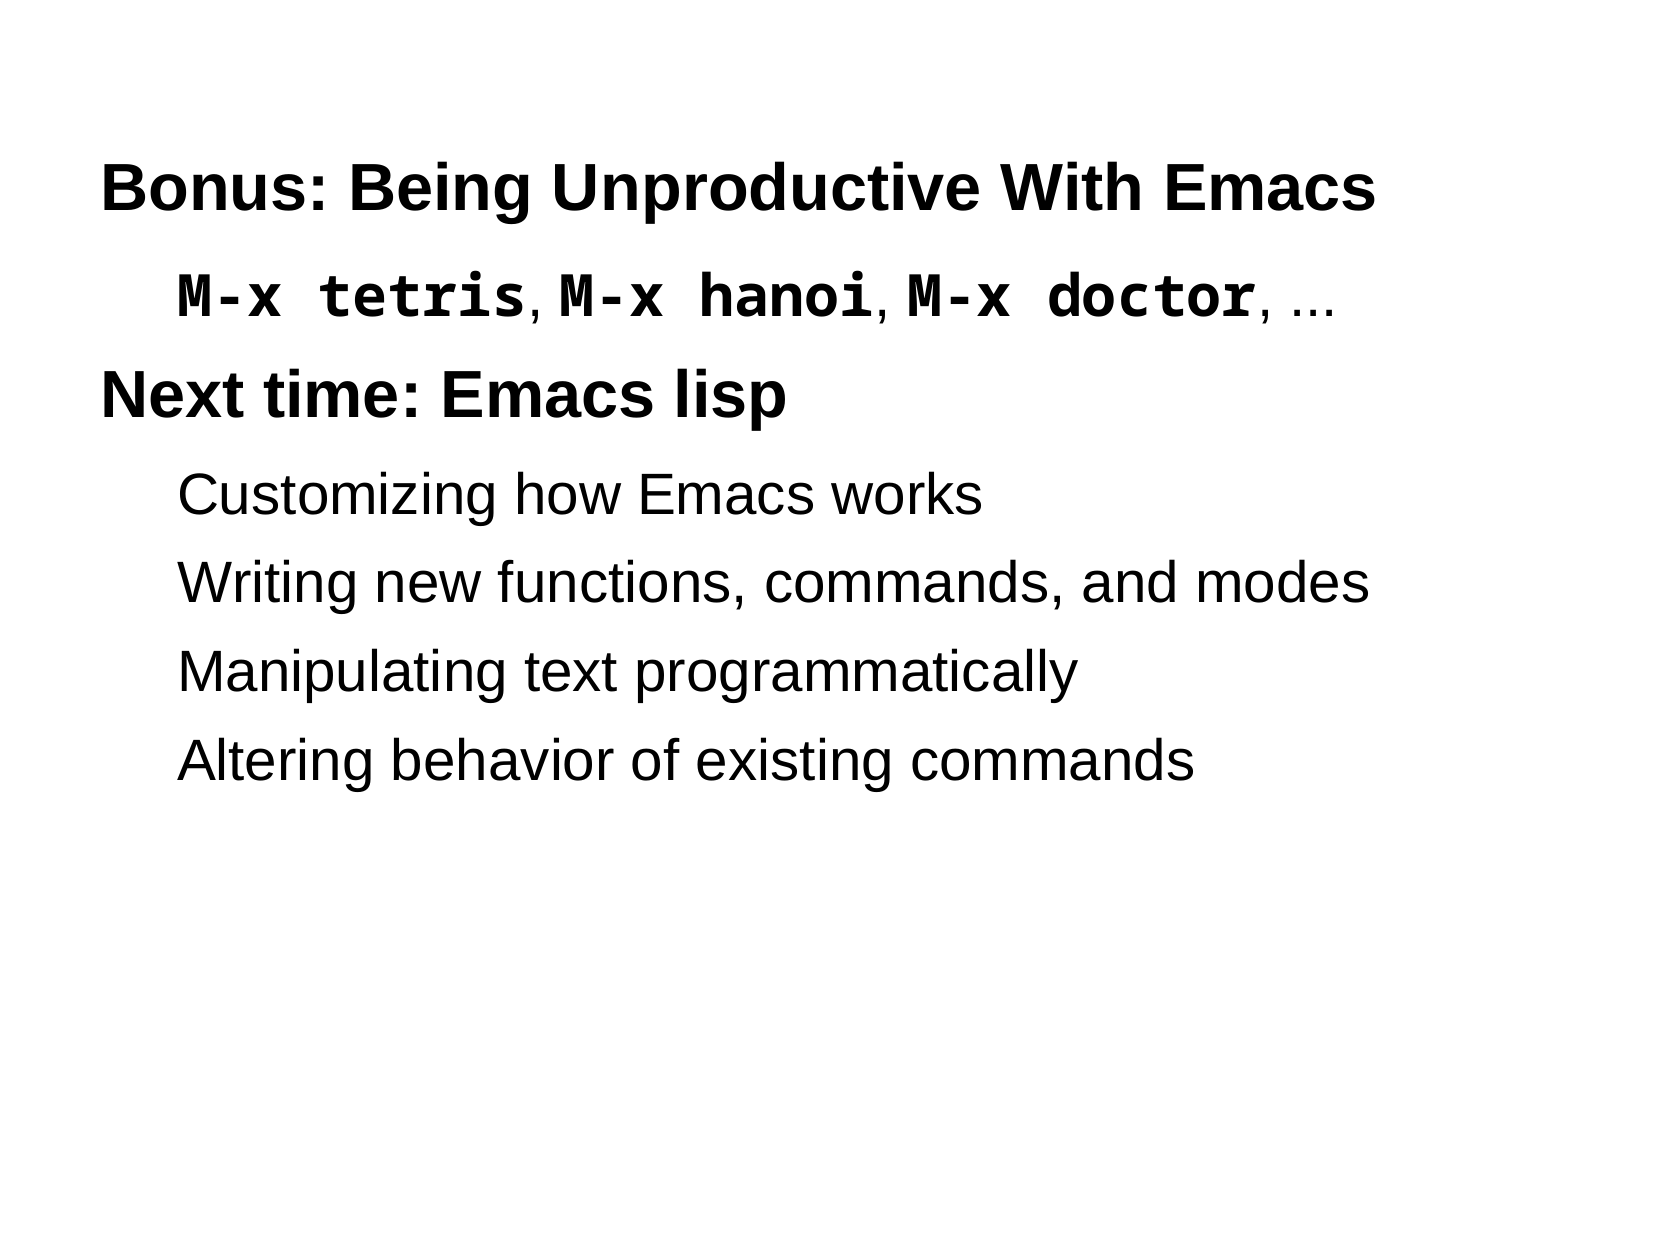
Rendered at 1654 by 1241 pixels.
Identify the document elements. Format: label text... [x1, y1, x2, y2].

list Bonus: Being Unproductive With Emacs M-x tetris, M-x hanoi, M-x doctor, ... Next time: Emacs lisp Customizing how Emacs works Writing new functions, commands, and modes Manipulating text programmatically Altering behavior of existing commands [82, 150, 1571, 1094]
